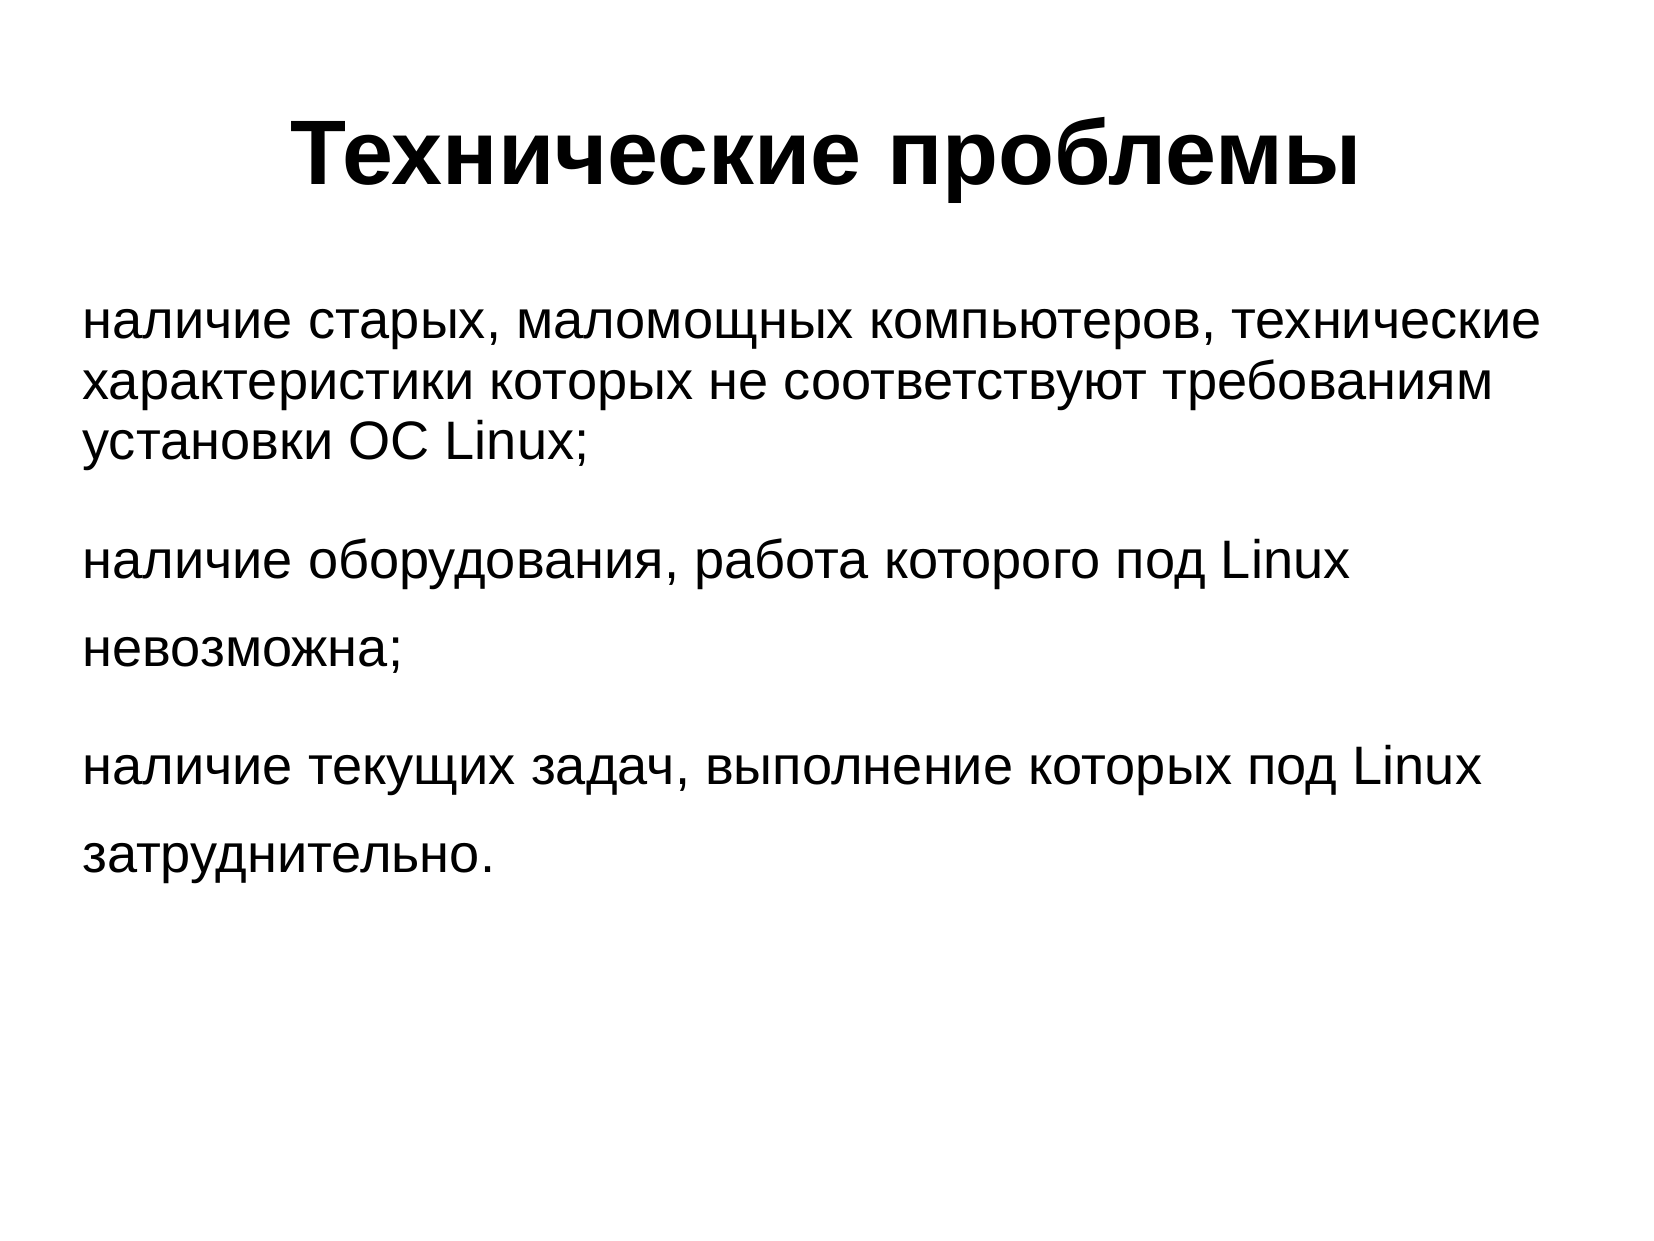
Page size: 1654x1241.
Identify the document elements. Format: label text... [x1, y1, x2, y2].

title Технические проблемы [82, 56, 1571, 250]
list наличие старых, маломощных компьютеров, технические характеристики которых не соответствуют требованиям установки ОС Linux; наличие оборудования, работа которого под Linux невозможна; наличие текущих задач, выполнение которых под Linux затруднительно. [82, 290, 1571, 1094]
